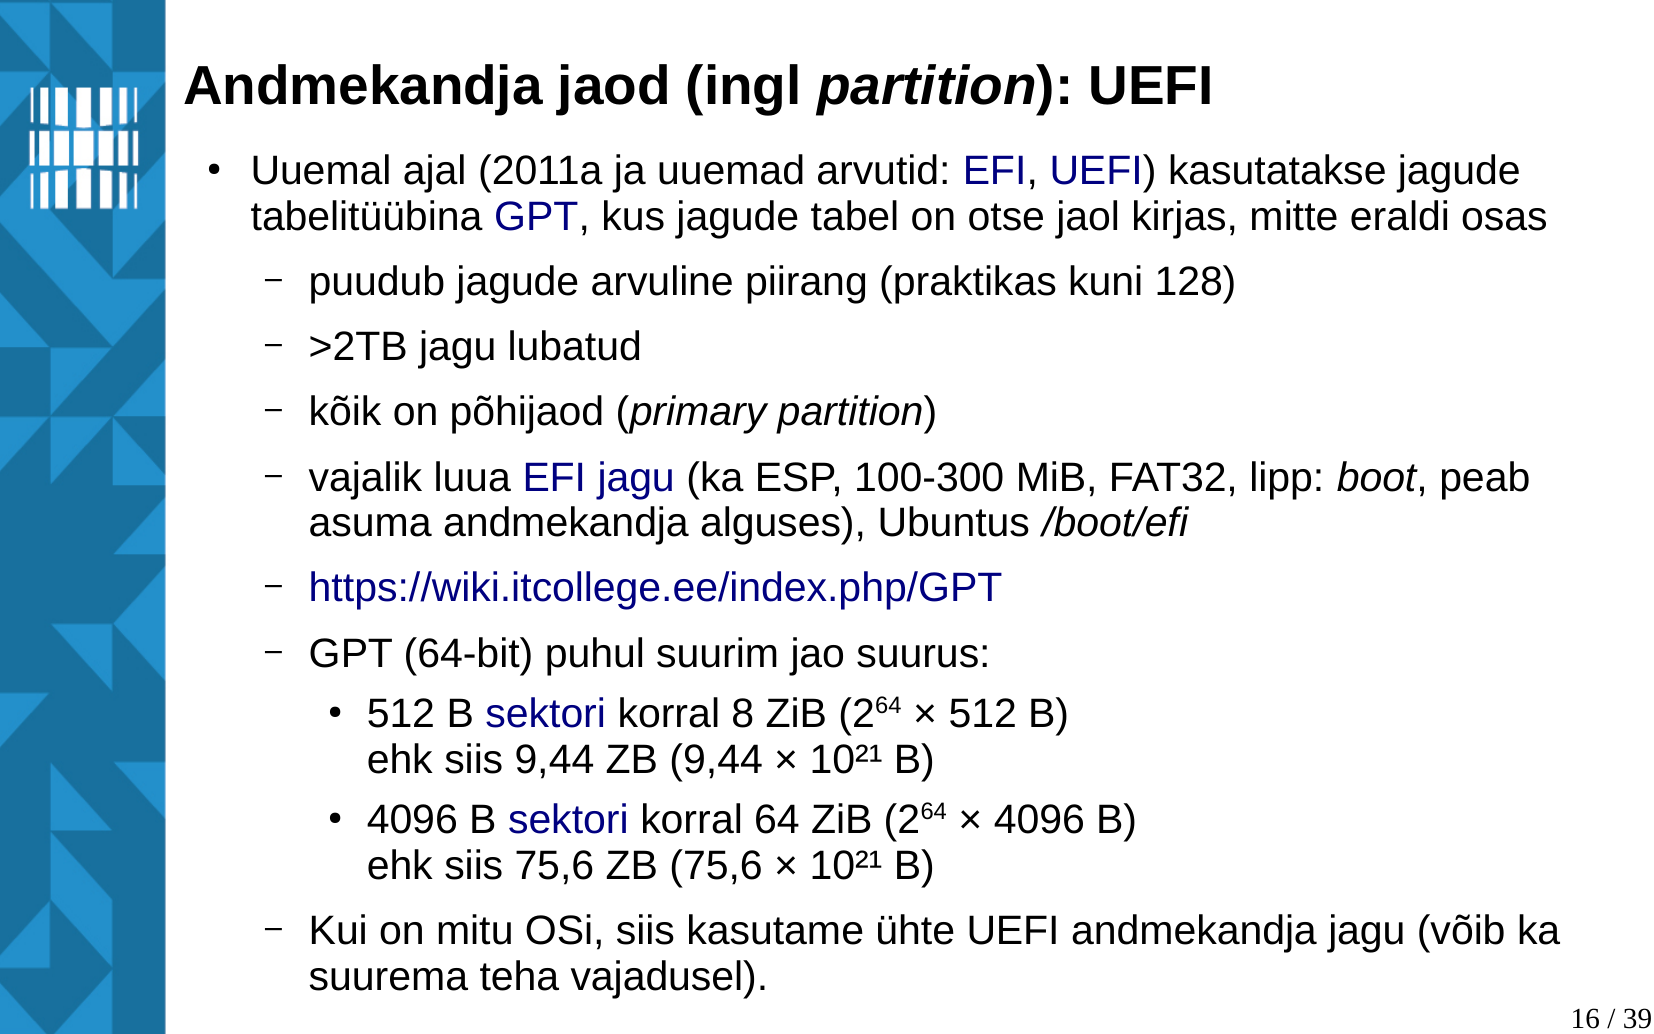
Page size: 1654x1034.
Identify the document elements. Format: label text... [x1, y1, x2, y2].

title Andmekandja jaod (ingl partition): UEFI [183, 34, 1625, 137]
list Uuemal ajal (2011a ja uuemad arvutid: EFI, UEFI) kasutatakse jagude tabelitüübina GPT, kus jagude tabel on otse jaol kirjas, mitte eraldi osas puudub jagude arvuline piirang (praktikas kuni 128) >2TB jagu lubatud kõik on põhijaod (primary partition) vajalik luua EFI jagu (ka ESP, 100-300 MiB, FAT32, lipp: boot, peab asuma andmekandja alguses), Ubuntus /boot/efi https://wiki.itcollege.ee/index.php/GPT GPT (64-bit) puhul suurim jao suurus: 512 B sektori korral 8 ZiB (264 × 512 B) ehk siis 9,44 ZB (9,44 × 10²¹ B) 4096 B sektori korral 64 ZiB (264 × 4096 B) ehk siis 75,6 ZB (75,6 × 10²¹ B) Kui on mitu OSi, siis kasutame ühte UEFI andmekandja jagu (võib ka suurema teha vajadusel). [192, 147, 1636, 1004]
